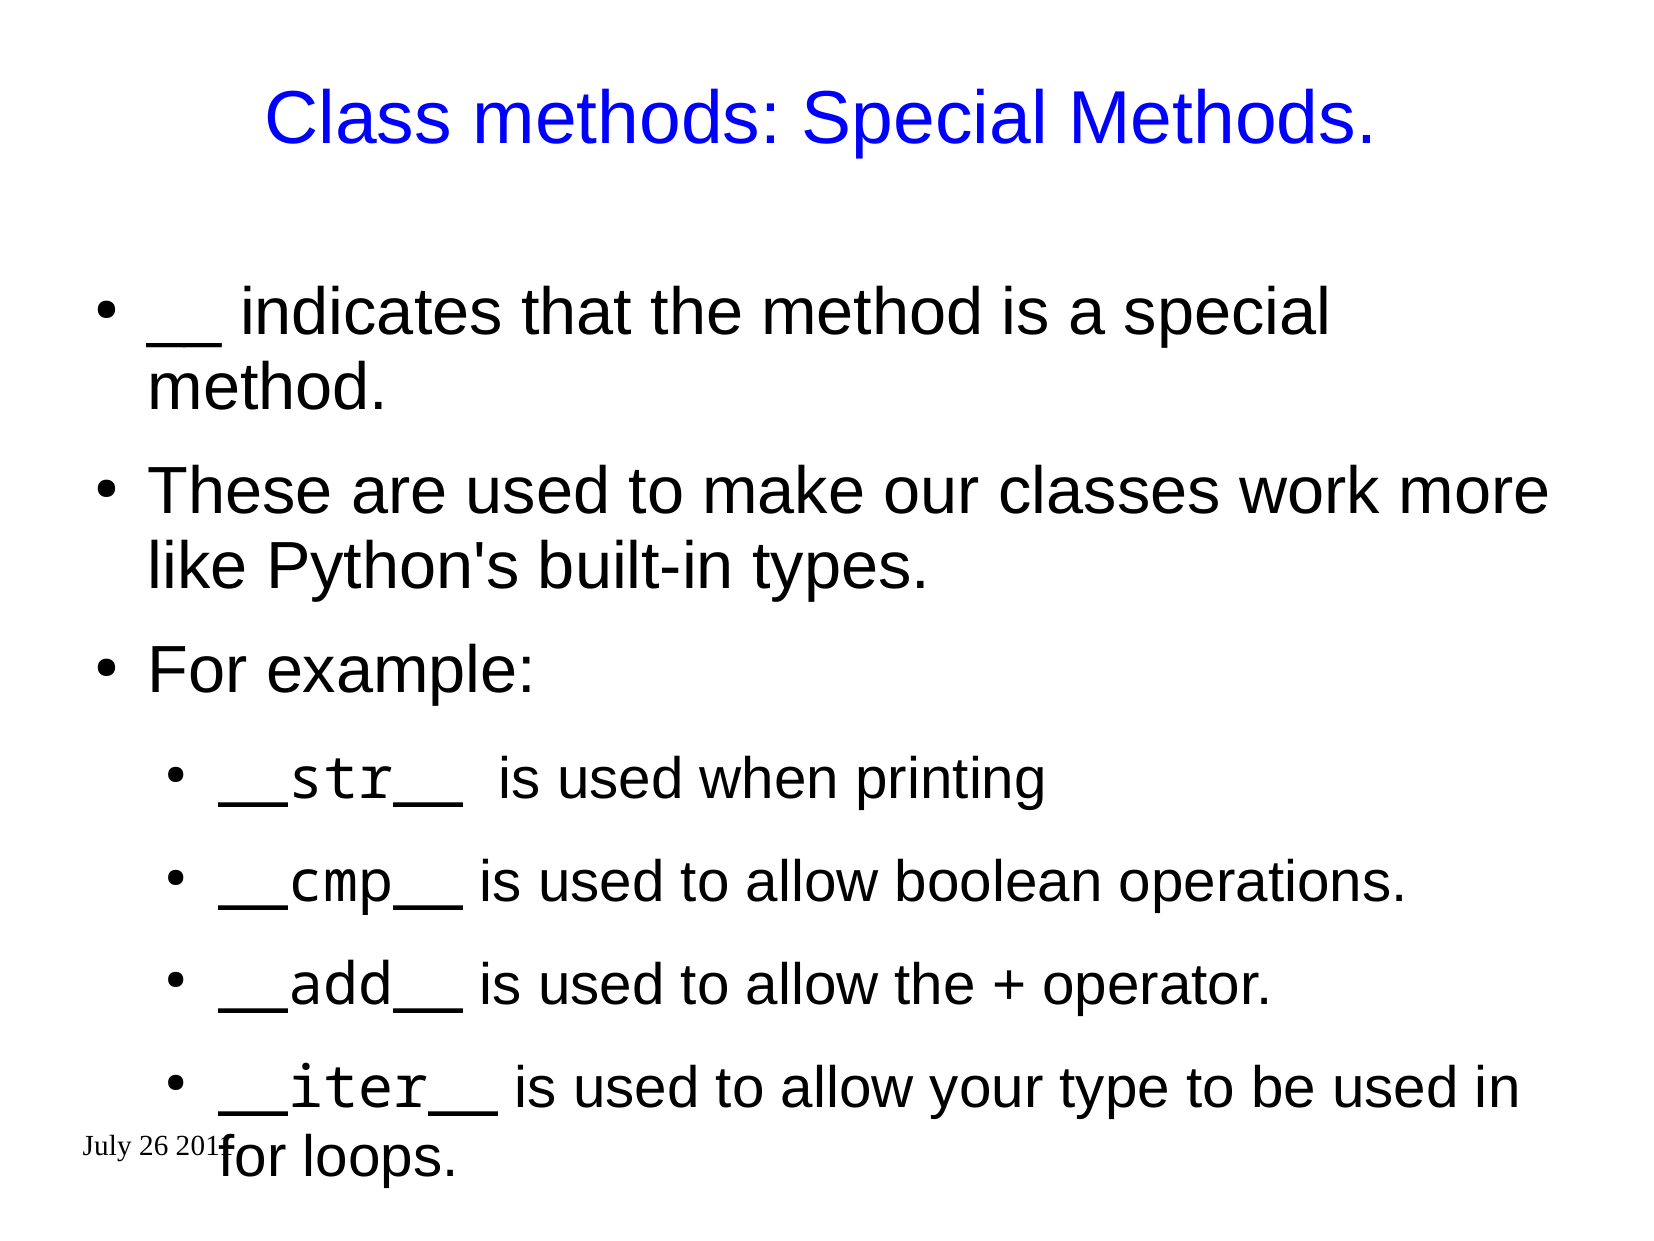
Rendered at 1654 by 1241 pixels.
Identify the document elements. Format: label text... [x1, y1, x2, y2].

title Class methods: Special Methods. [76, 58, 1565, 178]
list __ indicates that the method is a special method. These are used to make our classes work more like Python's built-in types. For example: __str__ is used when printing __cmp__ is used to allow boolean operations. __add__ is used to allow the + operator. __iter__ is used to allow your type to be used in for loops. [76, 274, 1565, 1139]
